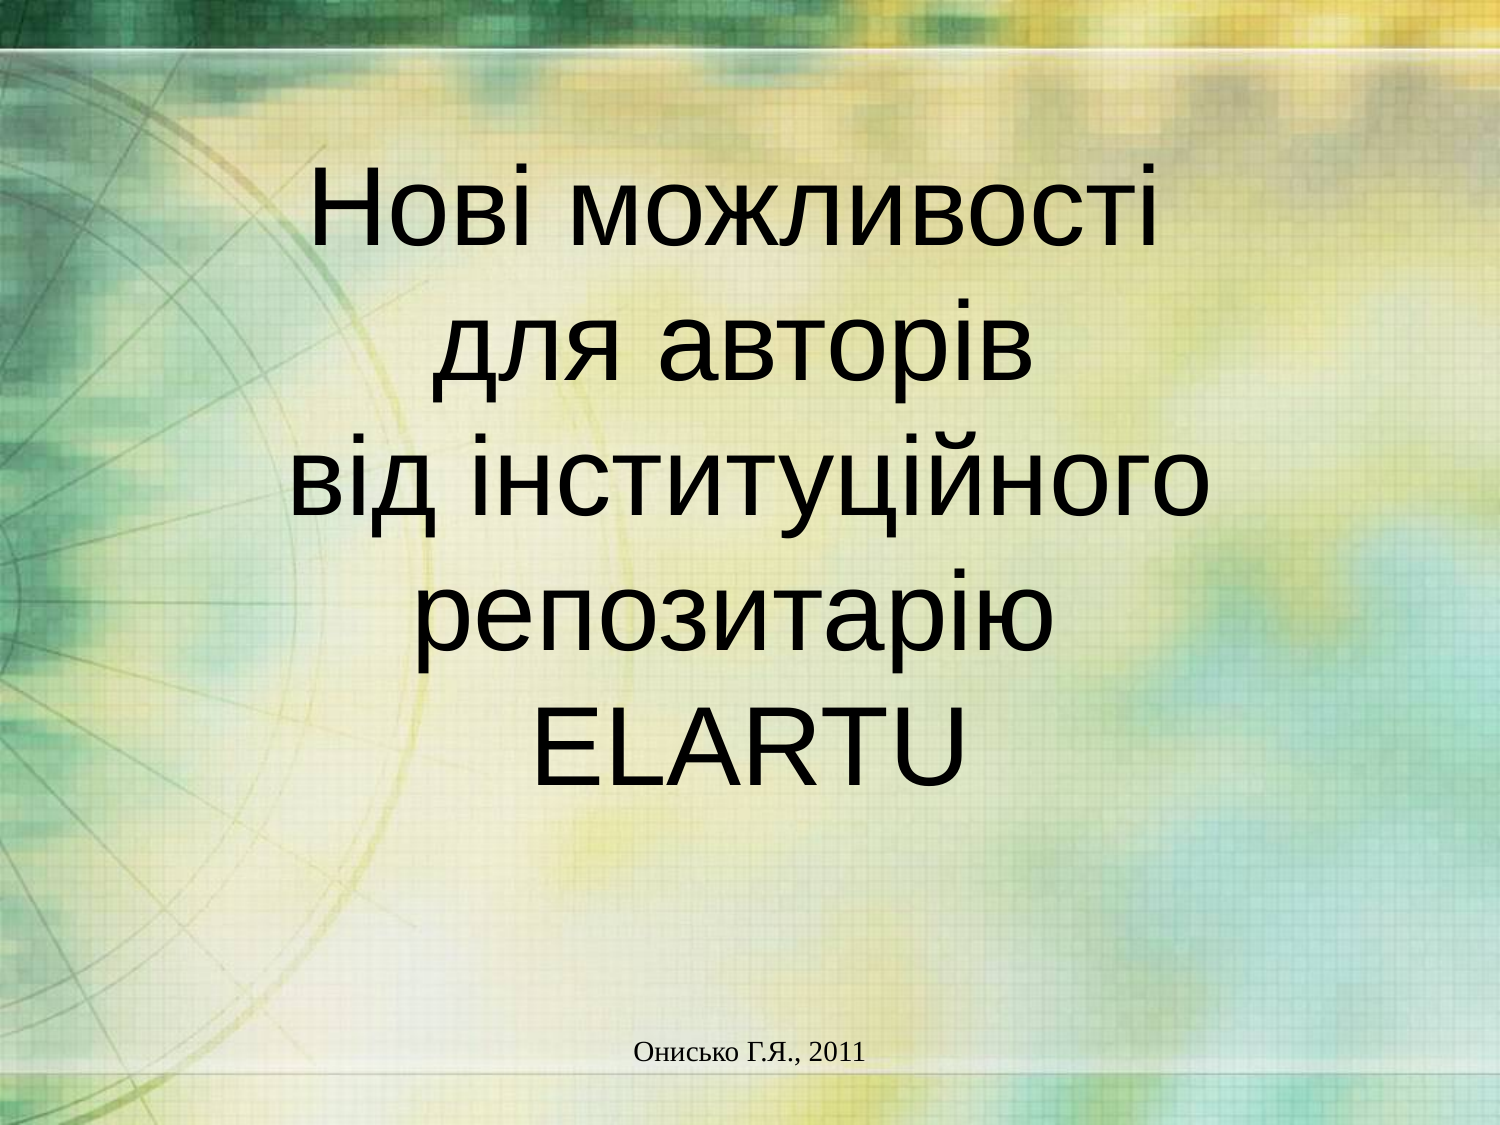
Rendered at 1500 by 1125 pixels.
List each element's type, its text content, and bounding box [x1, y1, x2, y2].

picture [0, 0, 1500, 1125]
title Нові можливості для авторів від інституційного репозитарію ELARTU [112, 124, 1388, 816]
